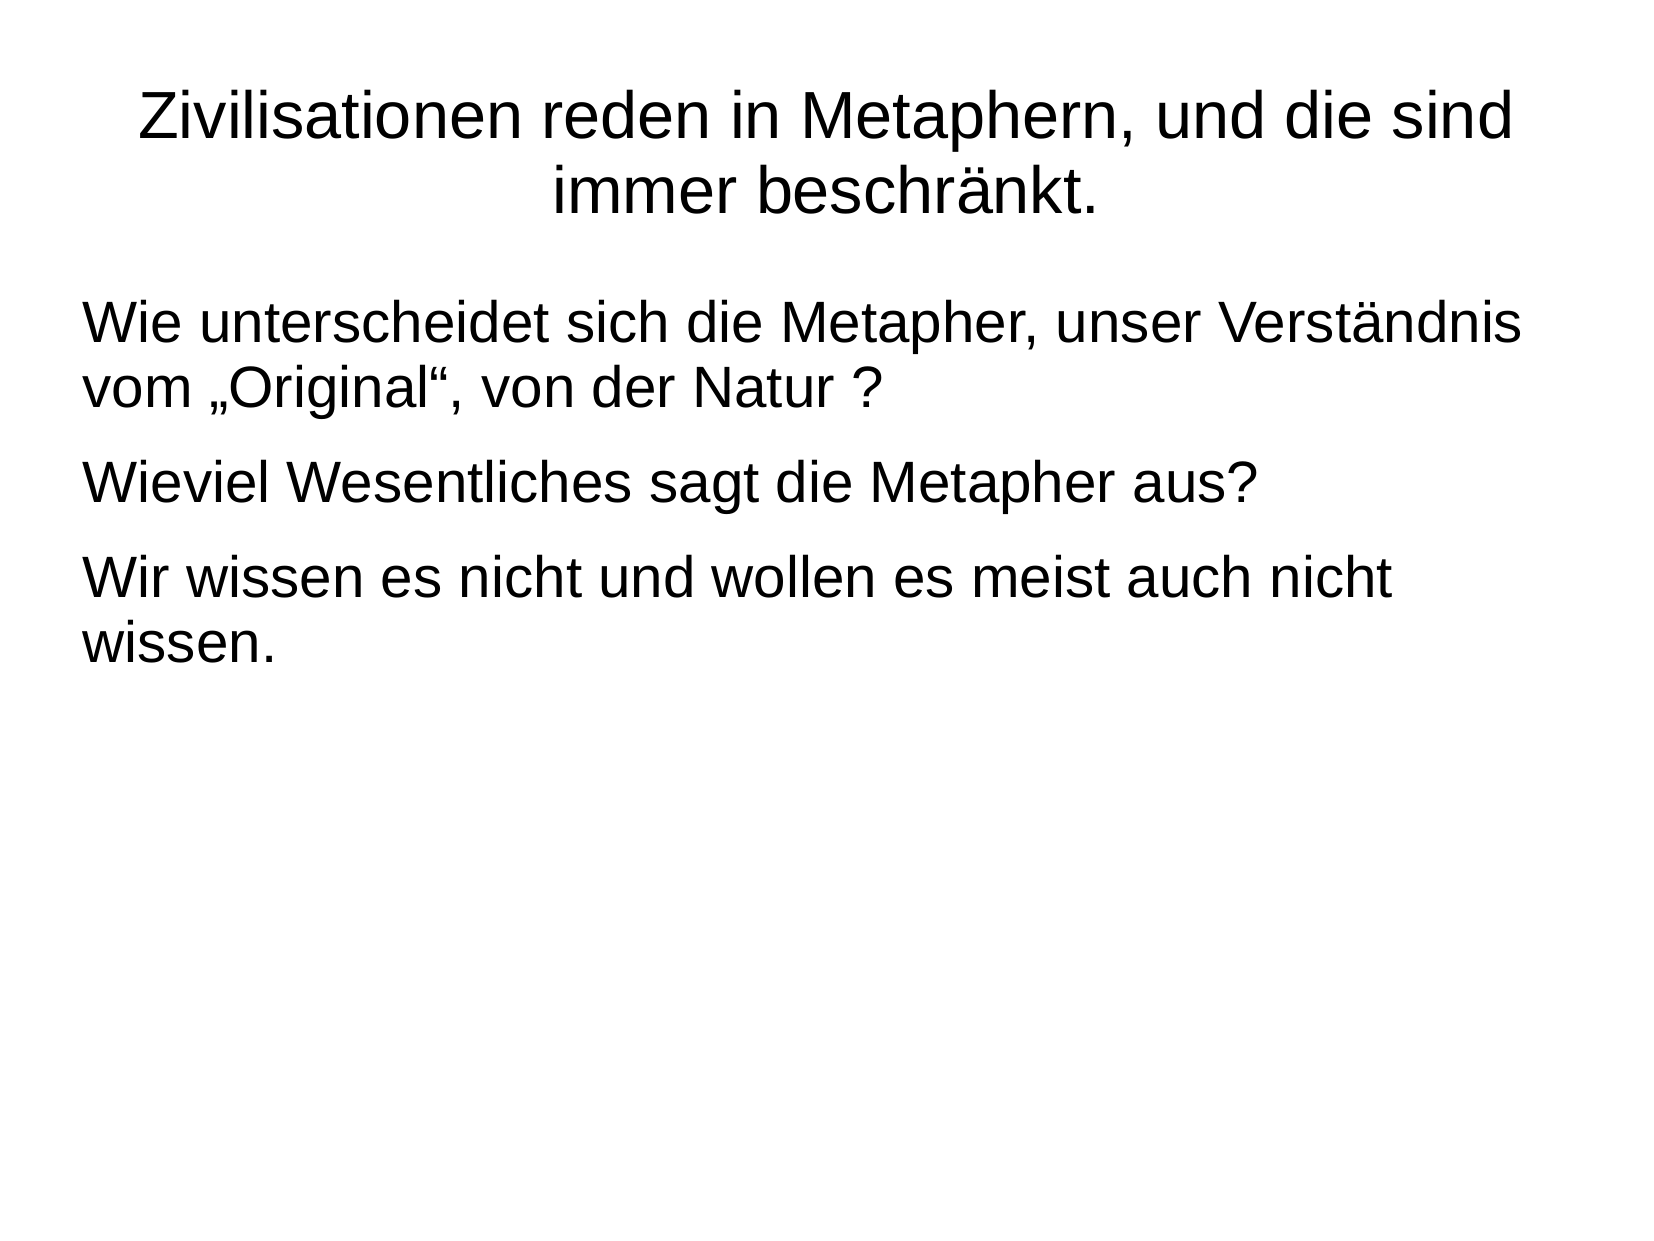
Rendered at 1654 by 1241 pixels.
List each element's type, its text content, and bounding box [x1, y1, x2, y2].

list Wie unterscheidet sich die Metapher, unser Verständnis vom „Original“, von der Natur ? Wieviel Wesentliches sagt die Metapher aus? Wir wissen es nicht und wollen es meist auch nicht wissen. [82, 290, 1571, 1109]
title Zivilisationen reden in Metaphern, und die sind immer beschränkt. [82, 49, 1571, 257]
